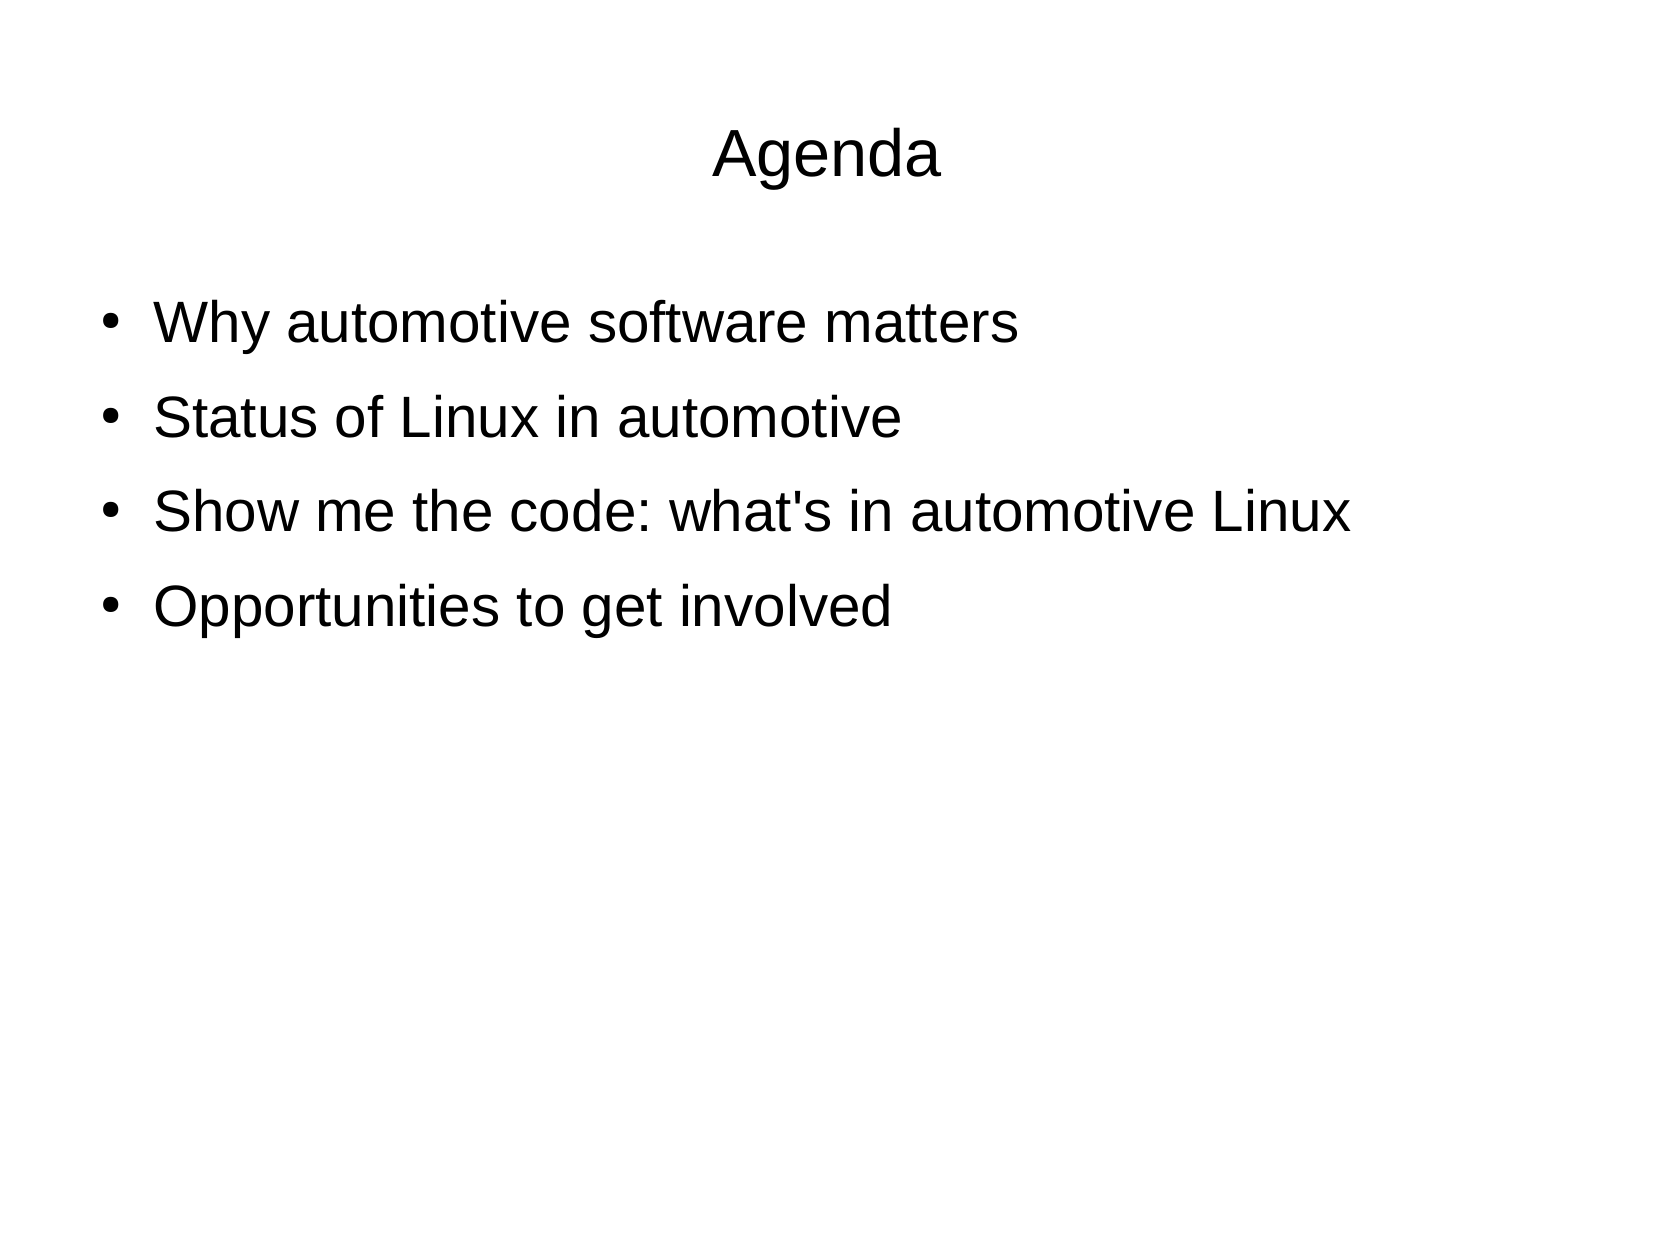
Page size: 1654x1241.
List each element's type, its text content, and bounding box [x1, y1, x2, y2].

list Why automotive software matters Status of Linux in automotive Show me the code: what's in automotive Linux Opportunities to get involved [82, 290, 1571, 1010]
title Agenda [82, 49, 1571, 257]
